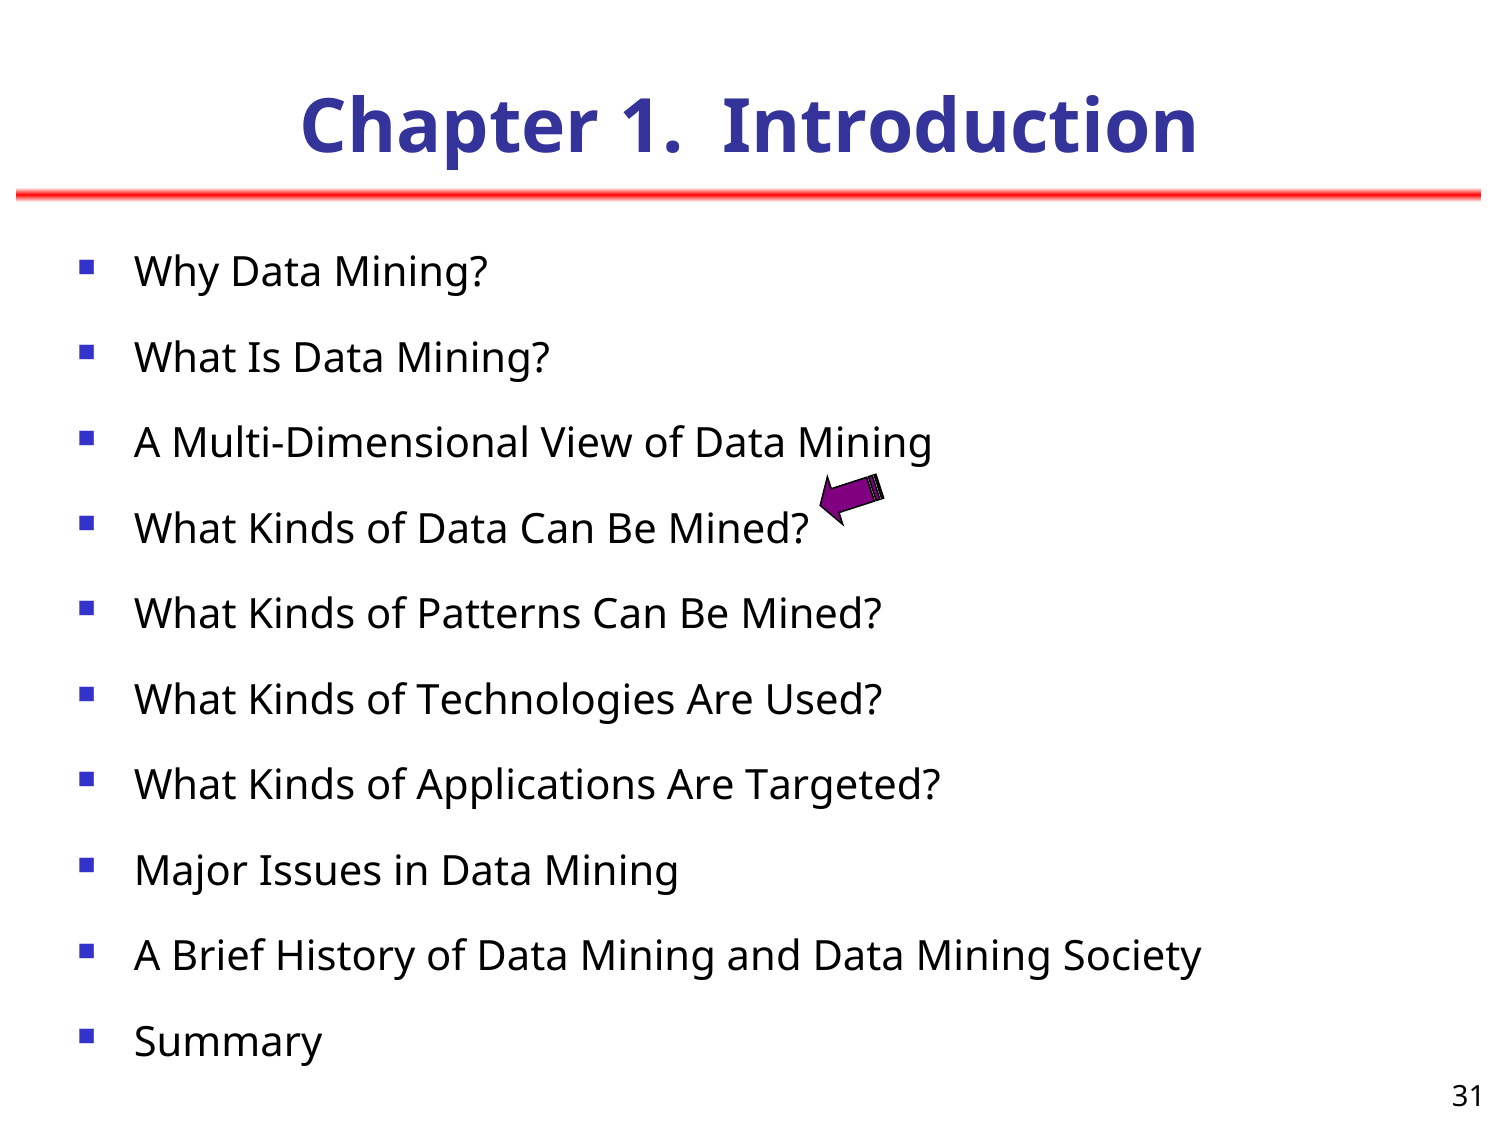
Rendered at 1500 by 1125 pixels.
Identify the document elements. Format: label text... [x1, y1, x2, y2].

list Why Data Mining? What Is Data Mining? A Multi-Dimensional View of Data Mining What Kinds of Data Can Be Mined? What Kinds of Patterns Can Be Mined? What Kinds of Technologies Are Used? What Kinds of Applications Are Targeted? Major Issues in Data Mining A Brief History of Data Mining and Data Mining Society Summary [62, 212, 1413, 1075]
text_box <number> [1187, 1050, 1500, 1125]
title Chapter 1. Introduction [62, 37, 1438, 175]
text_box [820, 474, 884, 525]
